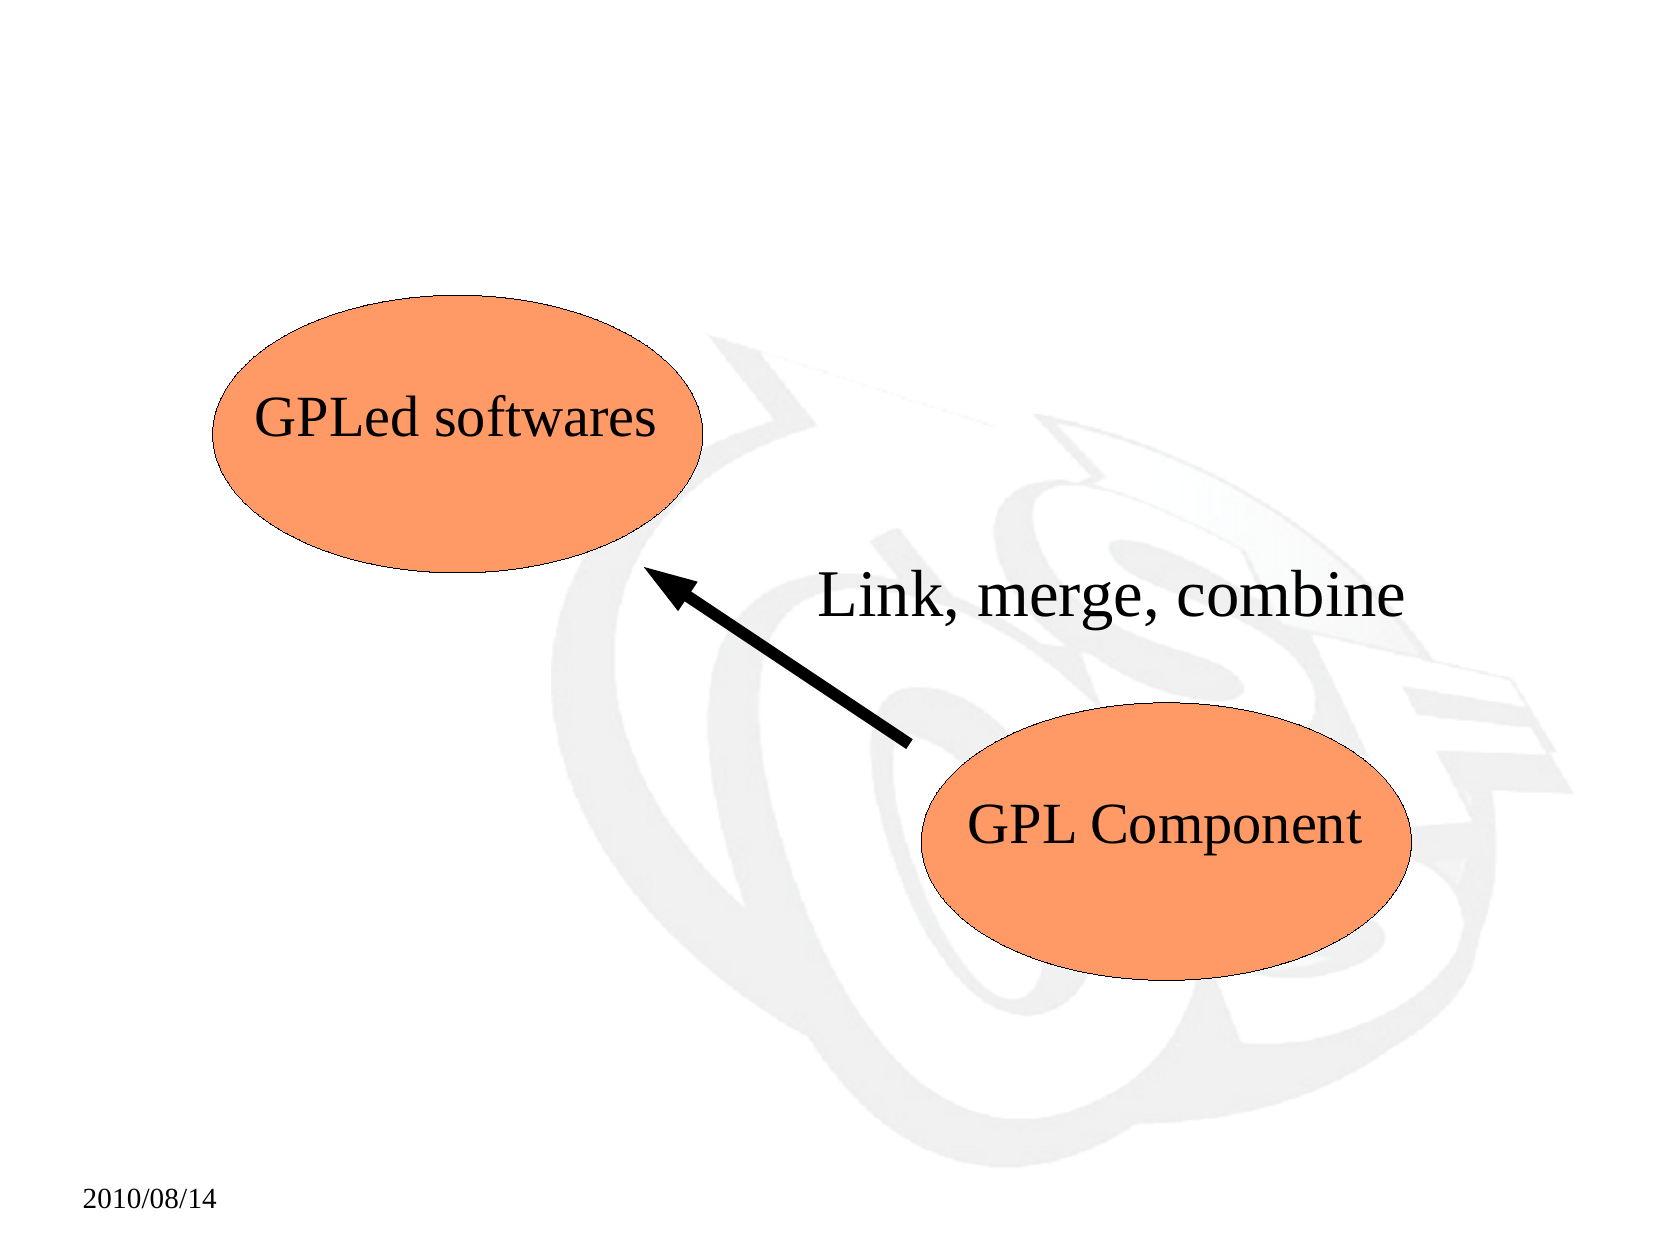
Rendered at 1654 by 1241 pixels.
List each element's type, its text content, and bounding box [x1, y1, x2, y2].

text_box [1394, 790, 1412, 893]
text_box [235, 295, 681, 376]
text_box Link, merge, combine [803, 549, 1447, 639]
text_box GPL Component [936, 784, 1394, 898]
text_box [942, 898, 1391, 981]
text_box [234, 491, 682, 573]
text_box [212, 387, 227, 481]
text_box GPLed softwares [227, 376, 686, 491]
text_box [921, 794, 936, 889]
picture [551, 331, 1577, 1170]
text_box [686, 383, 703, 485]
text_box [943, 702, 1390, 784]
